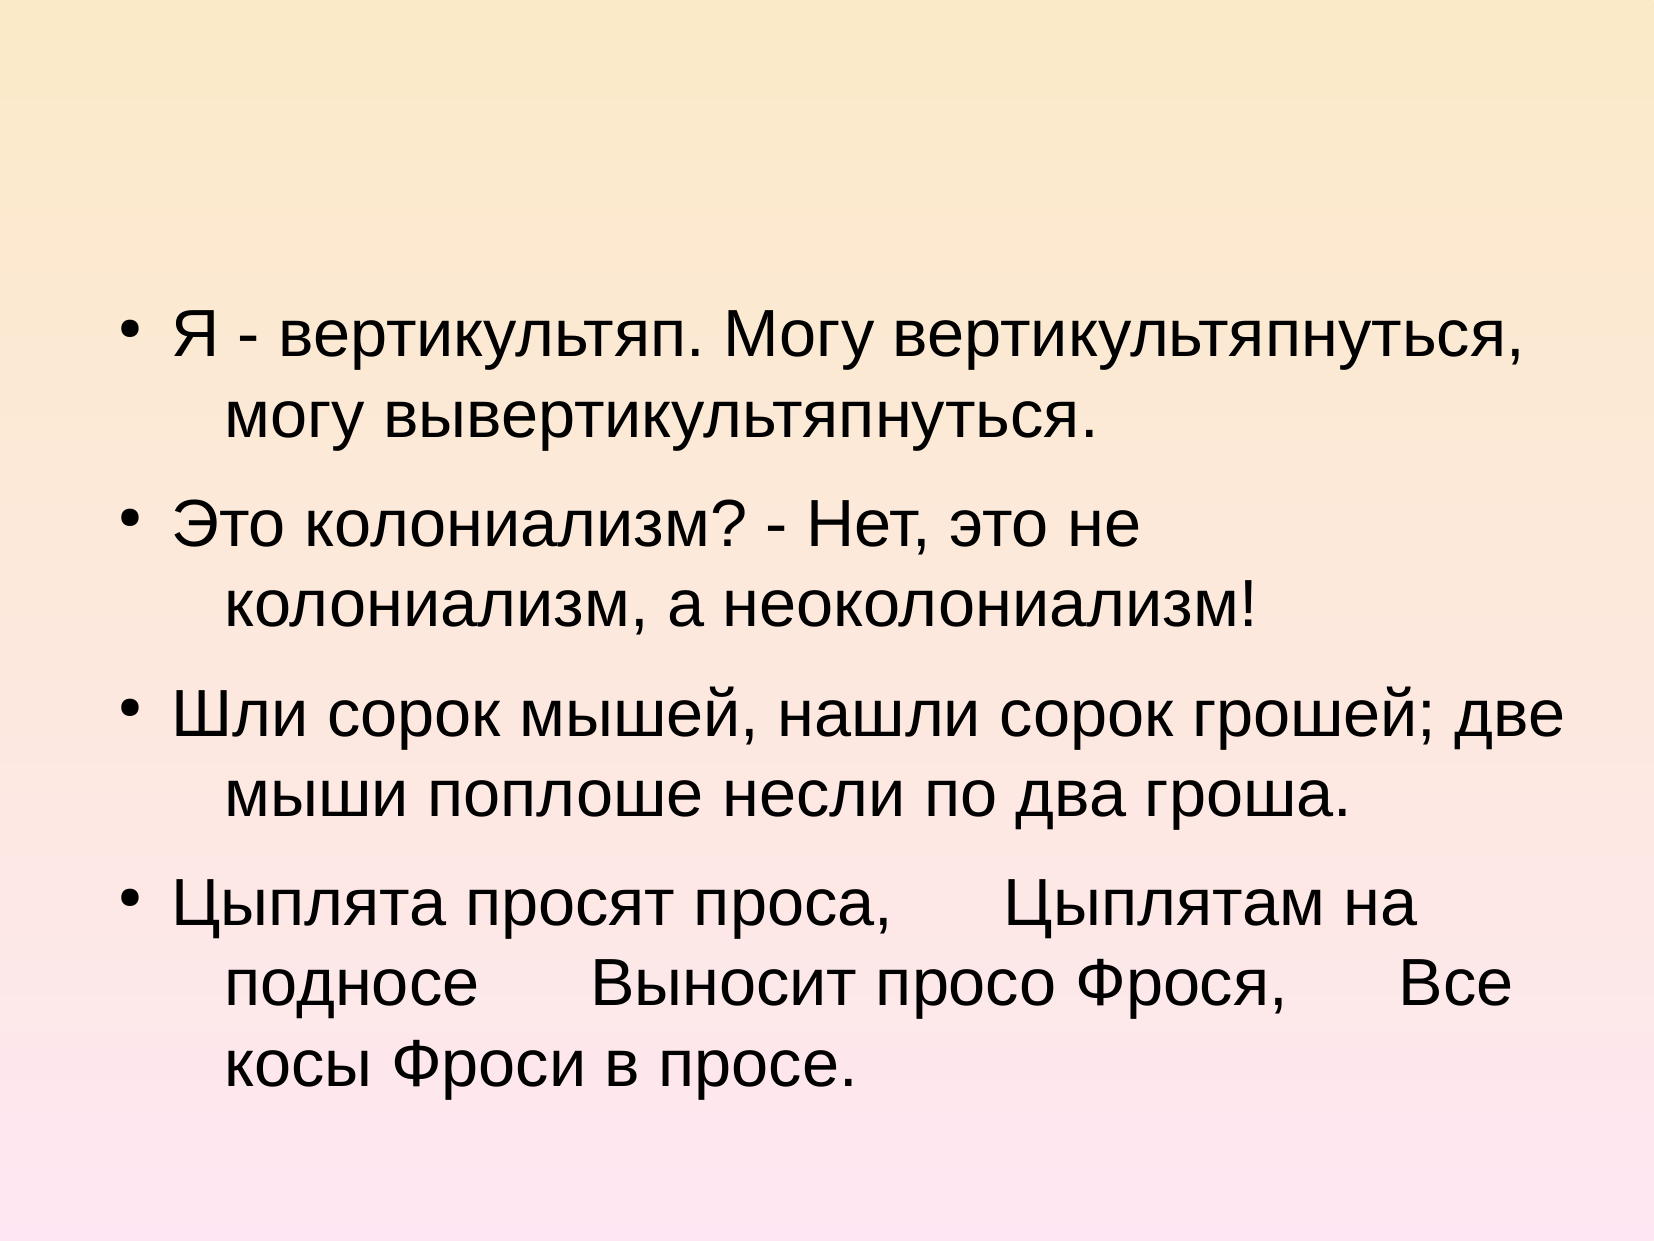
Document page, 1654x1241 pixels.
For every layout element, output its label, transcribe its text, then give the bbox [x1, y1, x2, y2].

list Я - вертикультяп. Могу вертикультяпнуться, могу вывертикультяпнуться. Это колониализм? - Нет, это не колониализм, а неоколониализм! Шли сорок мышей, нашли сорок грошей; две мыши поплоше несли по два гроша. Цыплята просят проса, Цыплятам на подносе Выносит просо Фрося, Все косы Фроси в просе. [82, 290, 1571, 1109]
